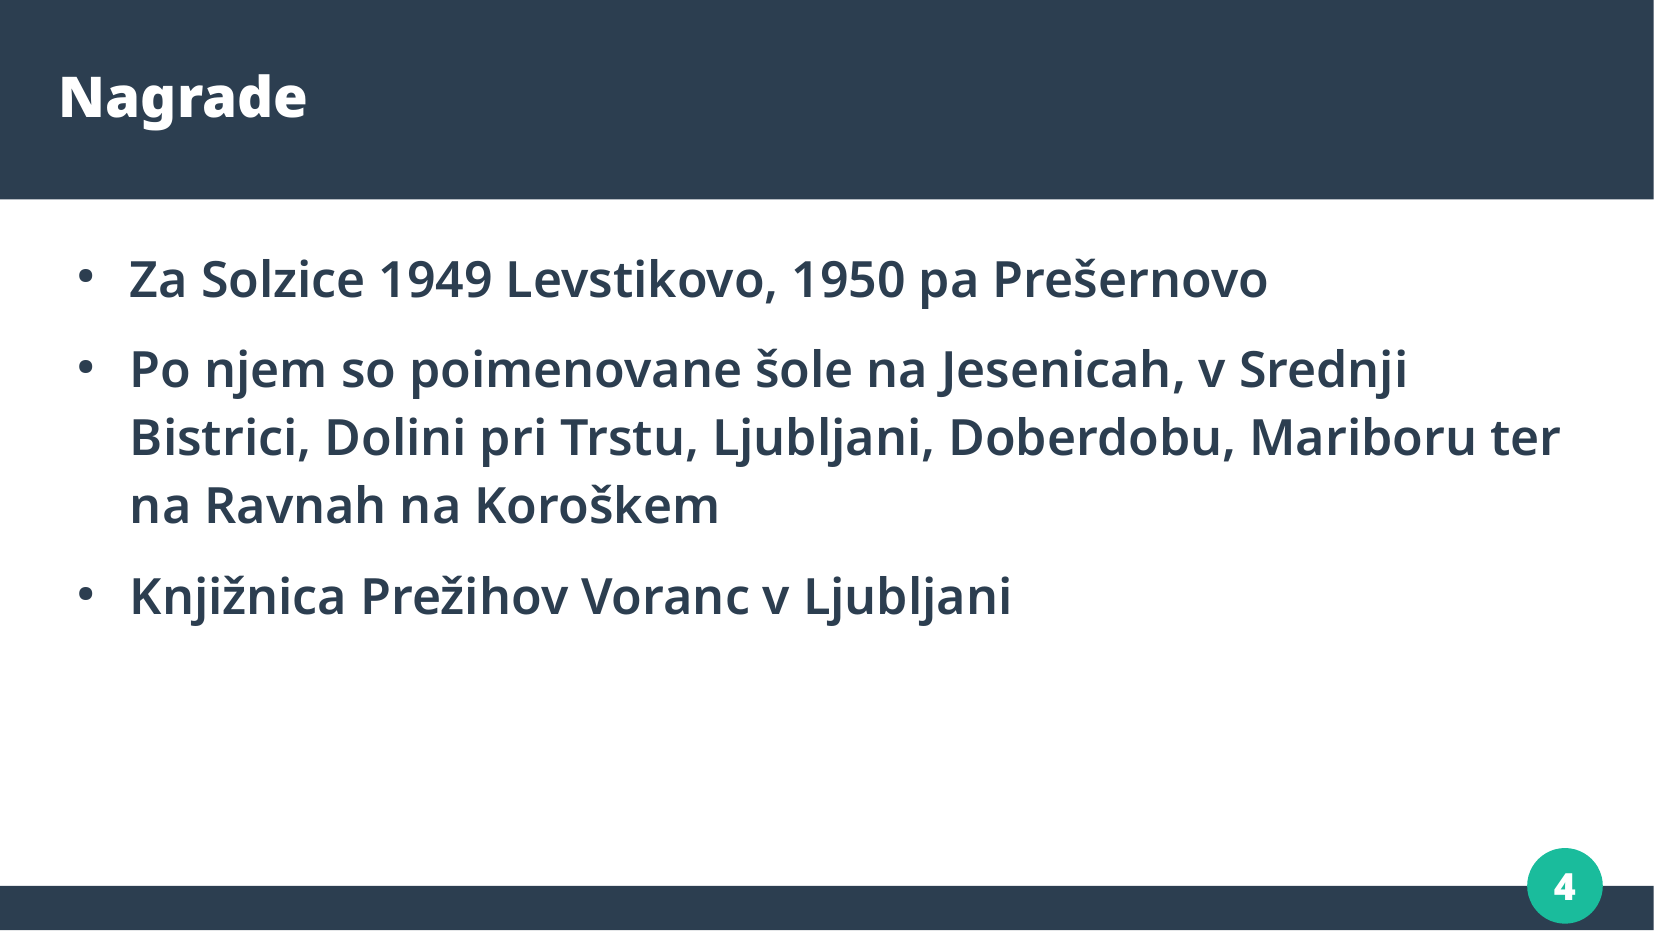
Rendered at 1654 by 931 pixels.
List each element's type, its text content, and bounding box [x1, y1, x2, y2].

title Nagrade [59, 37, 1595, 155]
list Za Solzice 1949 Levstikovo, 1950 pa Prešernovo Po njem so poimenovane šole na Jesenicah, v Srednji Bistrici, Dolini pri Trstu, Ljubljani, Doberdobu, Mariboru ter na Ravnah na Koroškem Knjižnica Prežihov Voranc v Ljubljani [59, 243, 1595, 864]
